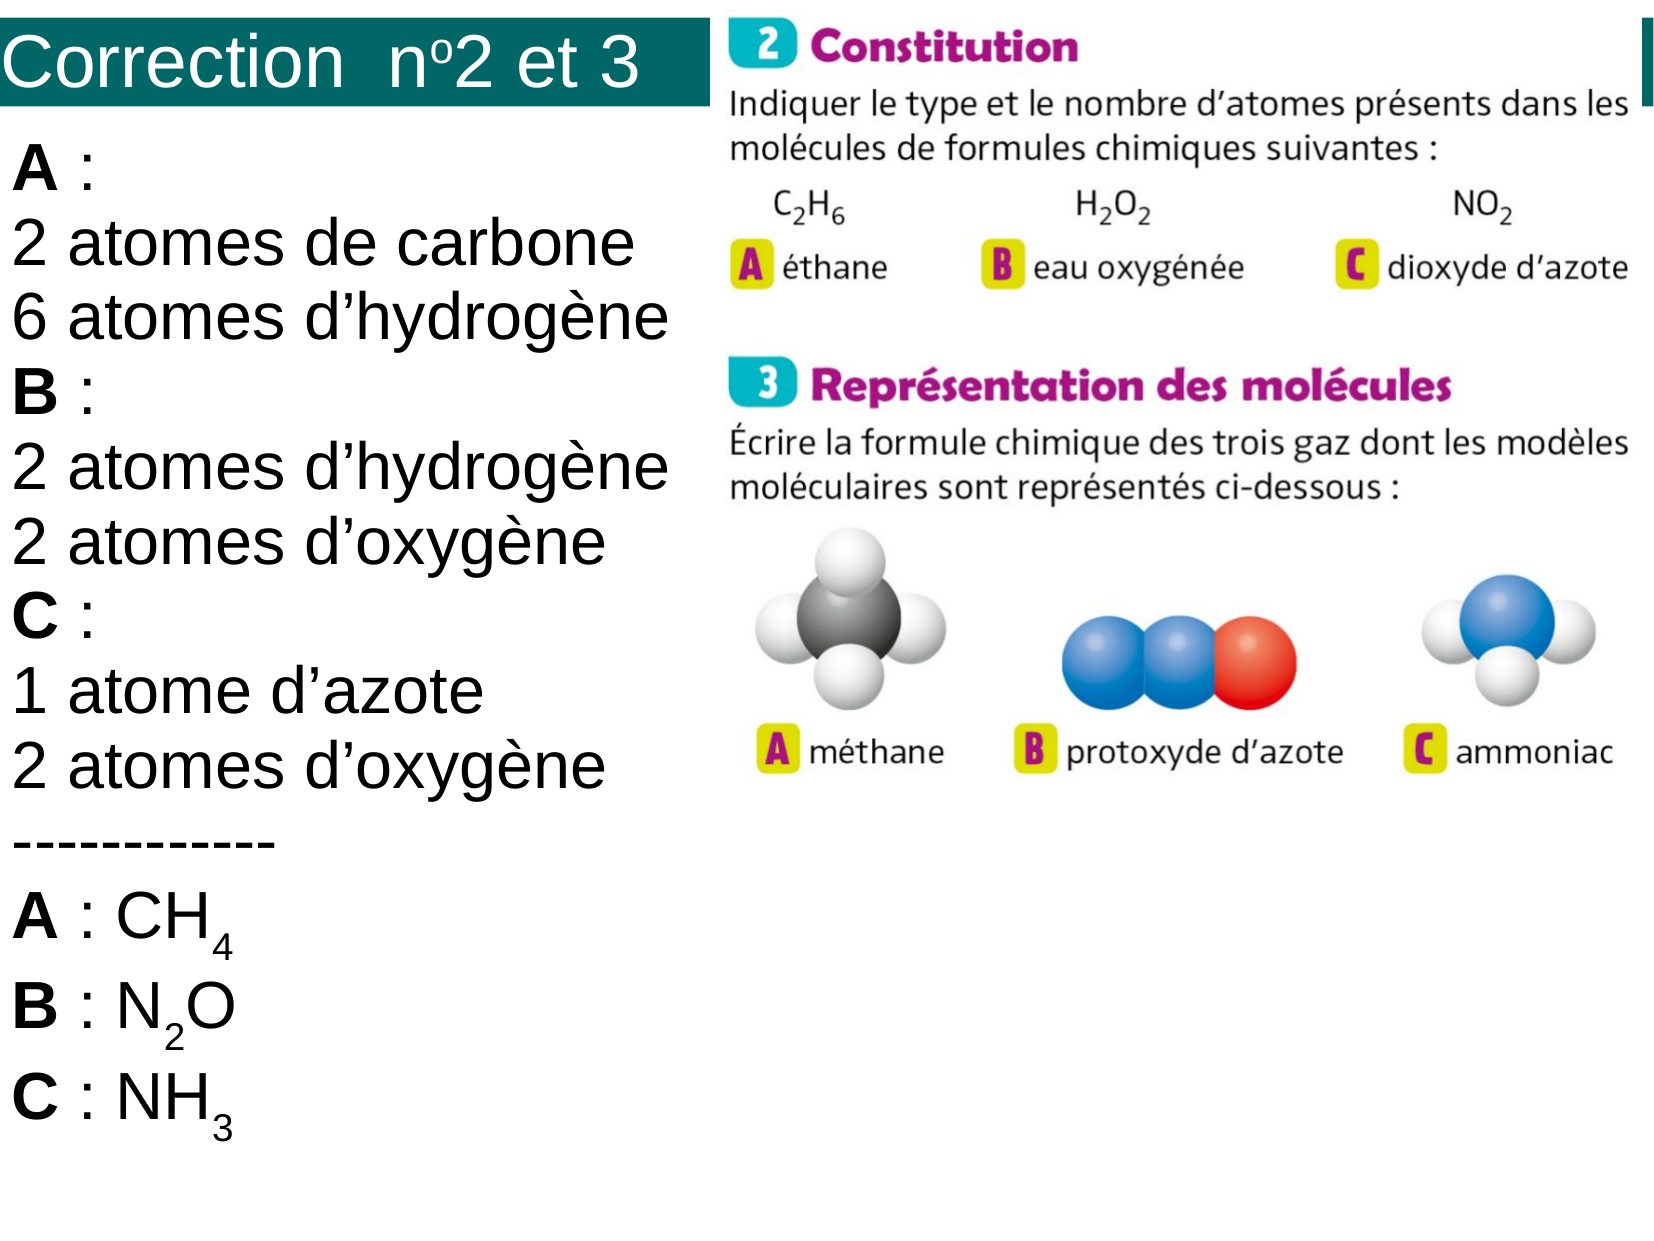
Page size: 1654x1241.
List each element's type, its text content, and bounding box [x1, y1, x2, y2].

title Correction no2 et 3 [1642, 17, 1654, 107]
title Correction no2 et 3 [0, 17, 710, 107]
subtitle A : 2 atomes de carbone 6 atomes d’hydrogène B : 2 atomes d’hydrogène 2 atomes d’oxygène C : 1 atome d’azote 2 atomes d’oxygène ------------ A : CH4 B : N2O C : NH3 [11, 129, 1642, 1229]
picture [710, 9, 1642, 780]
